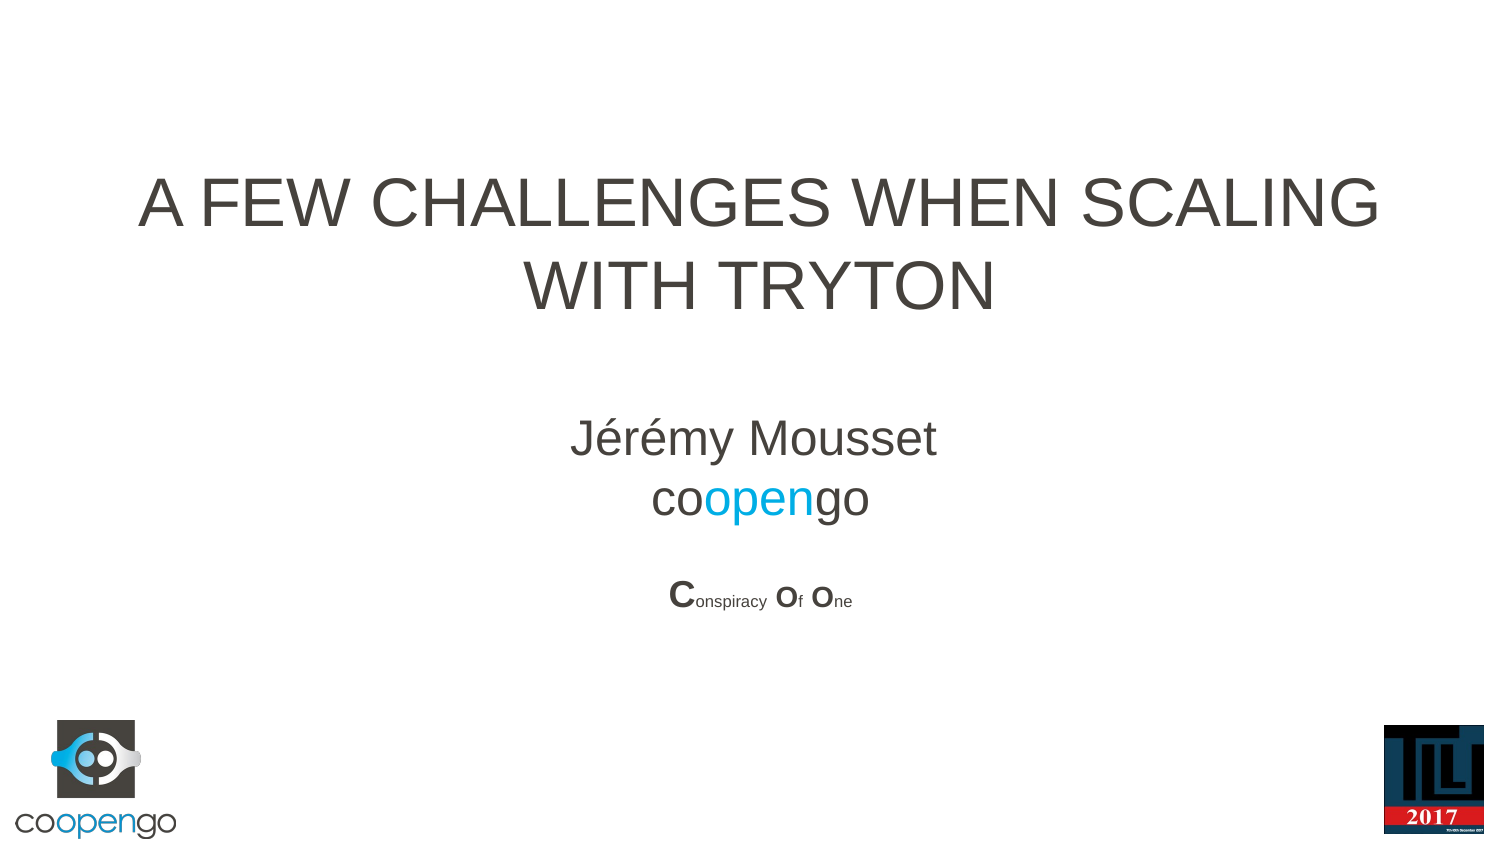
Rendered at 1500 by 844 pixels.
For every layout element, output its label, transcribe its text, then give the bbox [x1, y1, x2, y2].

picture [1384, 725, 1484, 834]
text_box A FEW CHALLENGES WHEN SCALING WITH TRYTON Jérémy Mousset coopengo Conspiracy Of One [85, 74, 1436, 700]
picture [81, 817, 94, 830]
picture [15, 720, 176, 839]
